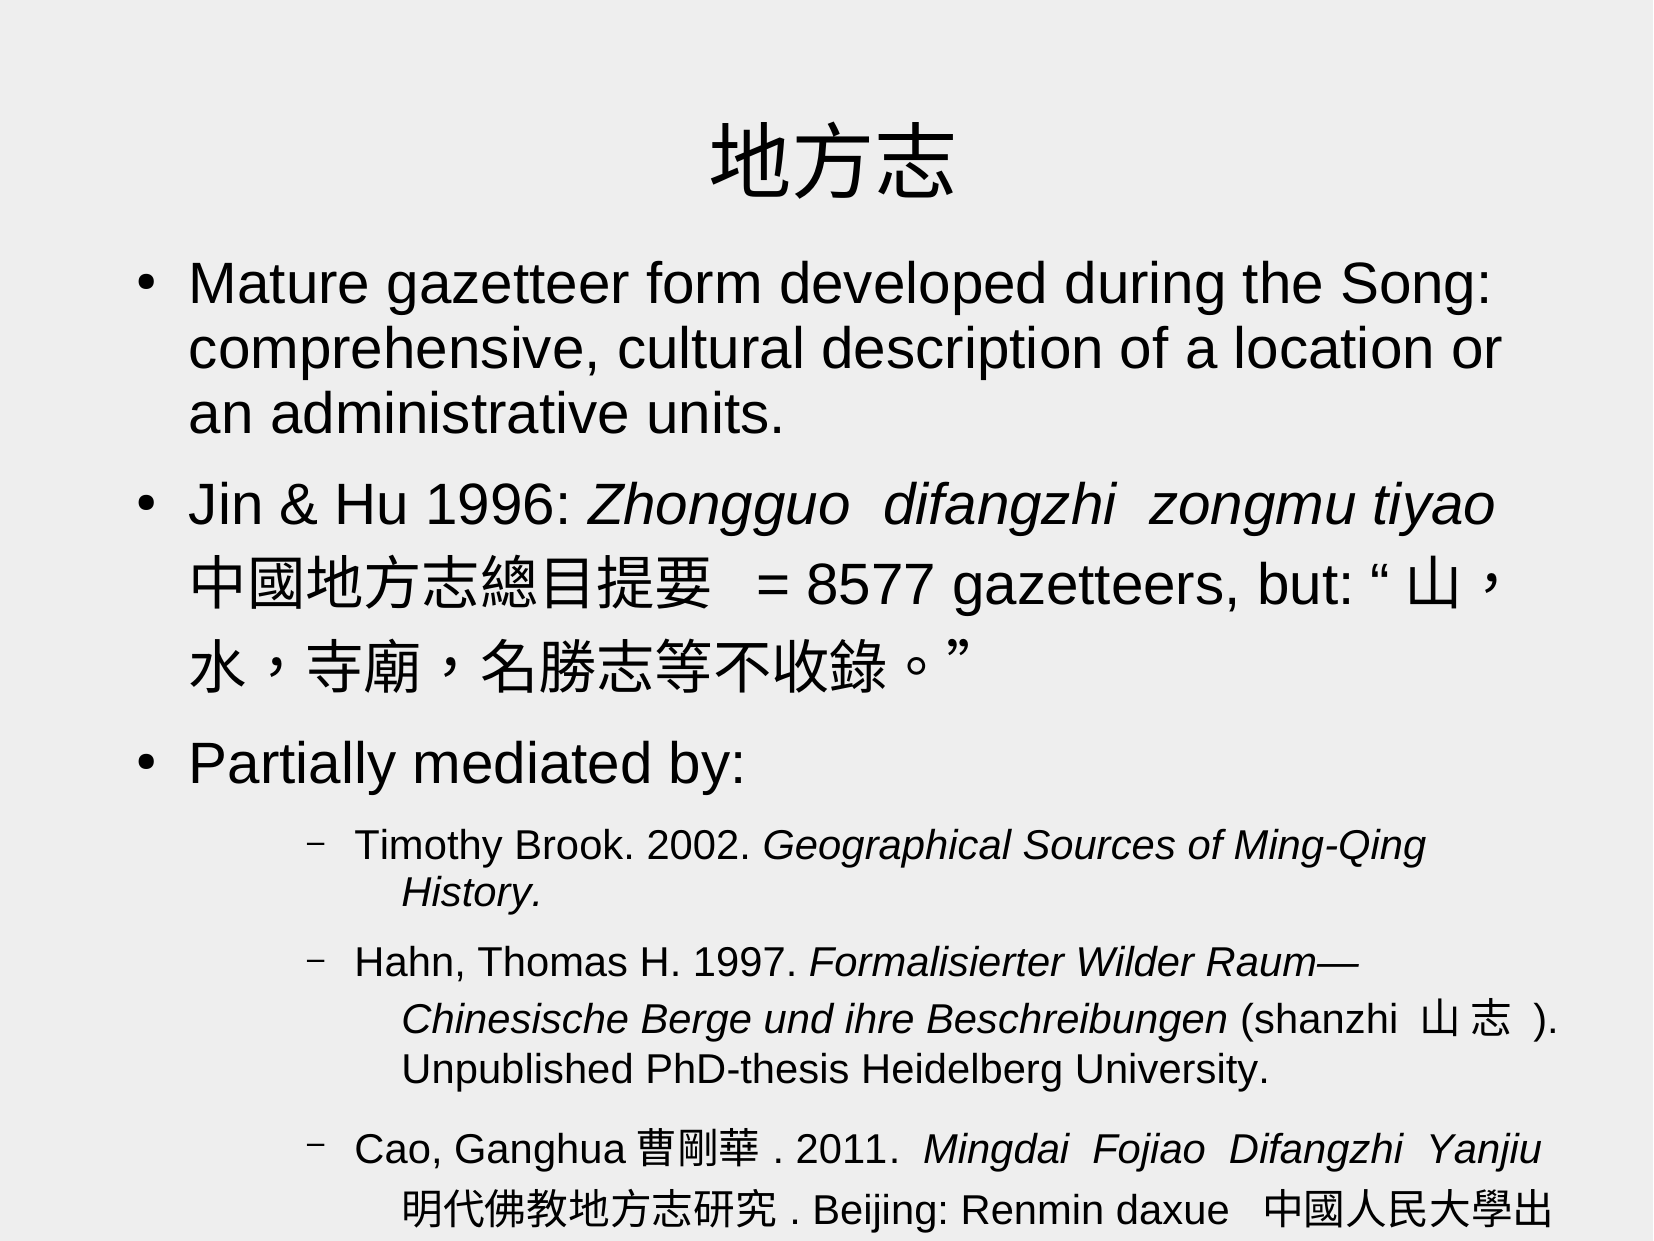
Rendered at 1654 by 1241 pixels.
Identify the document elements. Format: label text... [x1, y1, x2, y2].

list Mature gazetteer form developed during the Song: comprehensive, cultural description of a location or an administrative units. Jin & Hu 1996: Zhongguo difangzhi zongmu tiyao 中國地方志總目提要 = 8577 gazetteers, but: “山，水，寺廟，名勝志等不收錄。” Partially mediated by: Timothy Brook. 2002. Geographical Sources of Ming-Qing History. Hahn, Thomas H. 1997. Formalisierter Wilder Raum—Chinesische Berge und ihre Beschreibungen (shanzhi 山 志 ). Unpublished PhD-thesis Heidelberg University. Cao, Ganghua曹剛華. 2011. Mingdai Fojiao Difangzhi Yanjiu 明代佛教地方志研究. Beijing: Renmin daxue 中國人民大學出版社. [118, 250, 1571, 1196]
title 地方志 [118, 72, 1506, 241]
